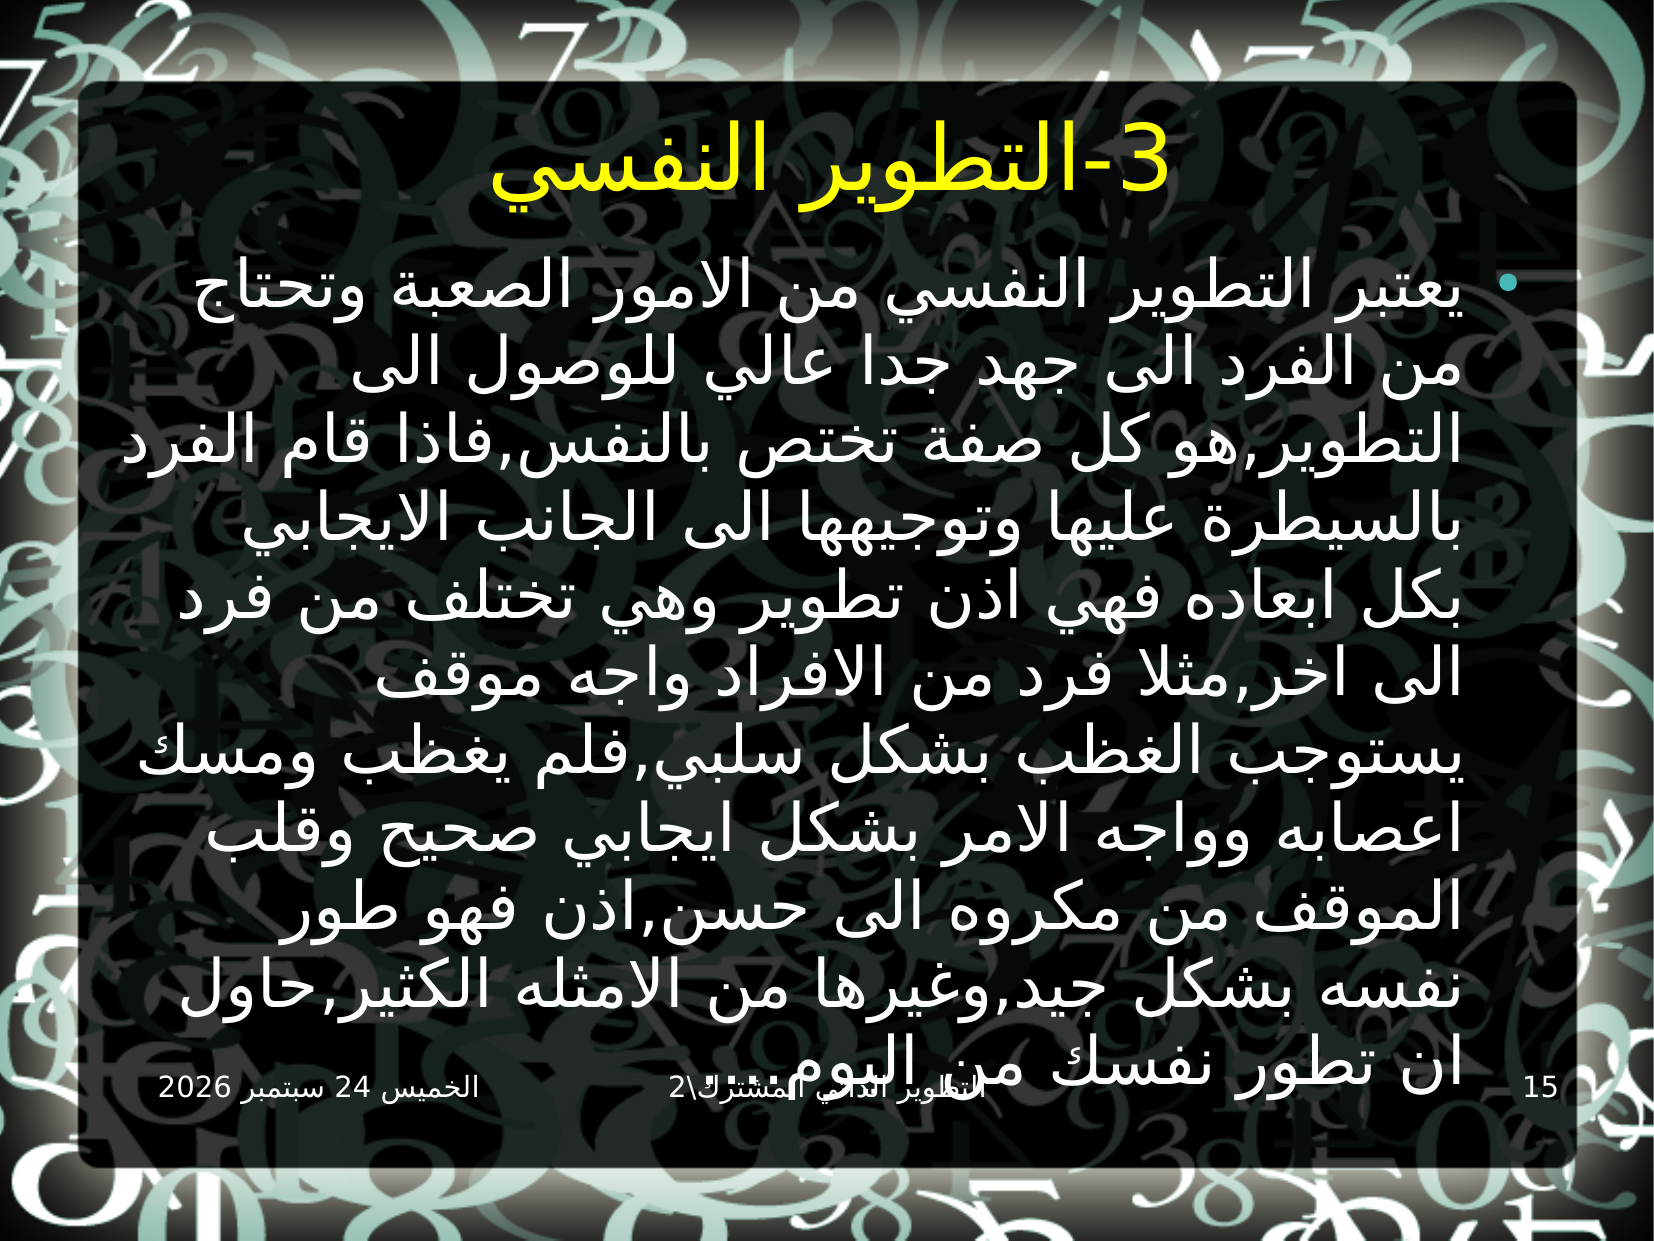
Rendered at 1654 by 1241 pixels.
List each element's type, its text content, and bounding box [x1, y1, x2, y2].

list يعتبر التطوير النفسي من الامور الصعبة وتحتاج من الفرد الى جهد جدا عالي للوصول الى التطوير,هو كل صفة تختص بالنفس,فاذا قام الفرد بالسيطرة عليها وتوجيهها الى الجانب الايجابي بكل ابعاده فهي اذن تطوير وهي تختلف من فرد الى اخر,مثلا فرد من الافراد واجه موقف يستوجب الغظب بشكل سلبي,فلم يغظب ومسك اعصابه وواجه الامر بشكل ايجابي صحيح وقلب الموقف من مكروه الى حسن,اذن فهو طور نفسه بشكل جيد,وغيرها من الامثله الكثير,حاول ان تطور نفسك من اليوم.... [114, 245, 1538, 1051]
title 3-التطوير النفسي [86, 55, 1576, 263]
picture [0, 0, 1654, 1241]
